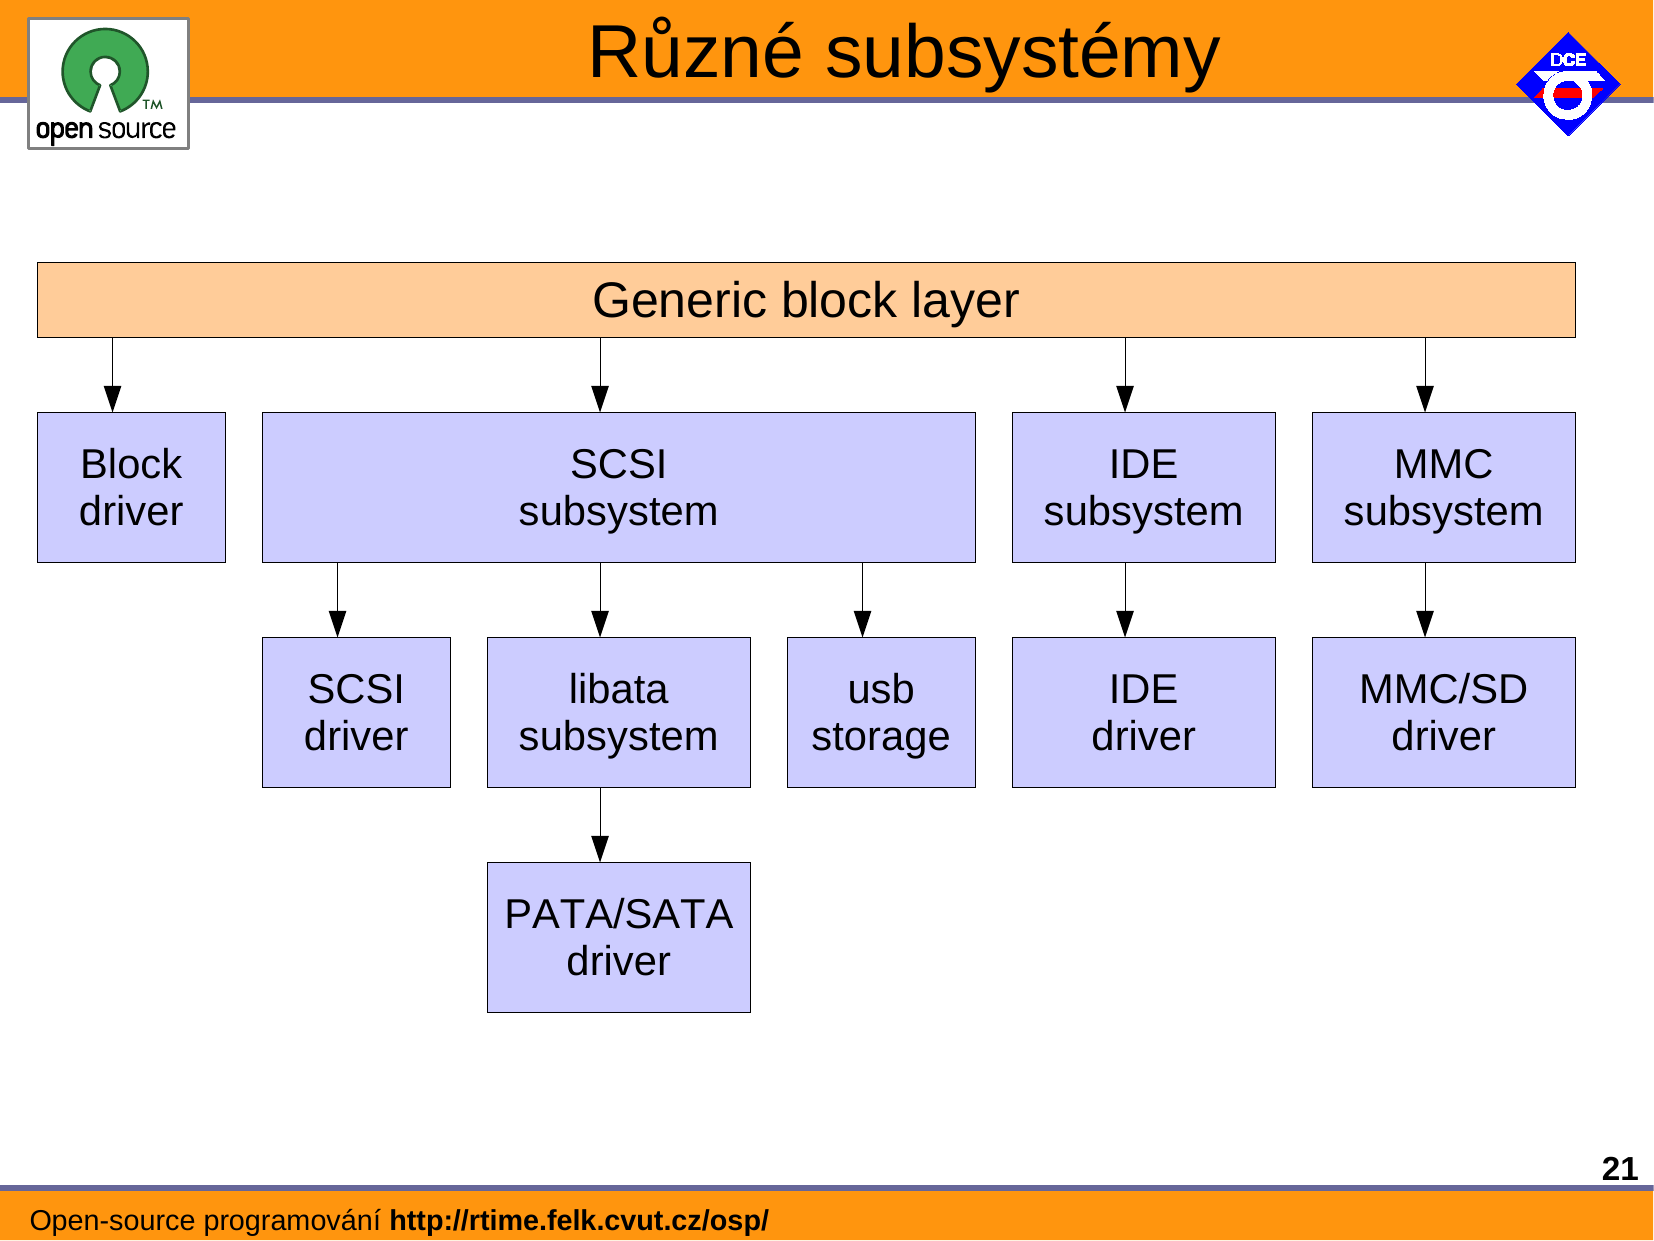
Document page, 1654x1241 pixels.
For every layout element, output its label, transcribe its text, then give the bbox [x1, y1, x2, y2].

text_box SCSI subsystem [262, 412, 976, 563]
text_box MMC/SD driver [1312, 637, 1576, 788]
text_box libata subsystem [487, 637, 751, 788]
text_box PATA/SATA driver [487, 862, 751, 1013]
text_box SCSI driver [262, 637, 451, 788]
text_box IDE subsystem [1012, 412, 1276, 563]
title Různé subsystémy [178, 4, 1631, 98]
text_box MMC subsystem [1312, 412, 1576, 563]
text_box usb storage [787, 637, 976, 788]
text_box Generic block layer [37, 262, 1576, 338]
text_box IDE driver [1012, 637, 1276, 788]
text_box Block driver [37, 412, 226, 563]
